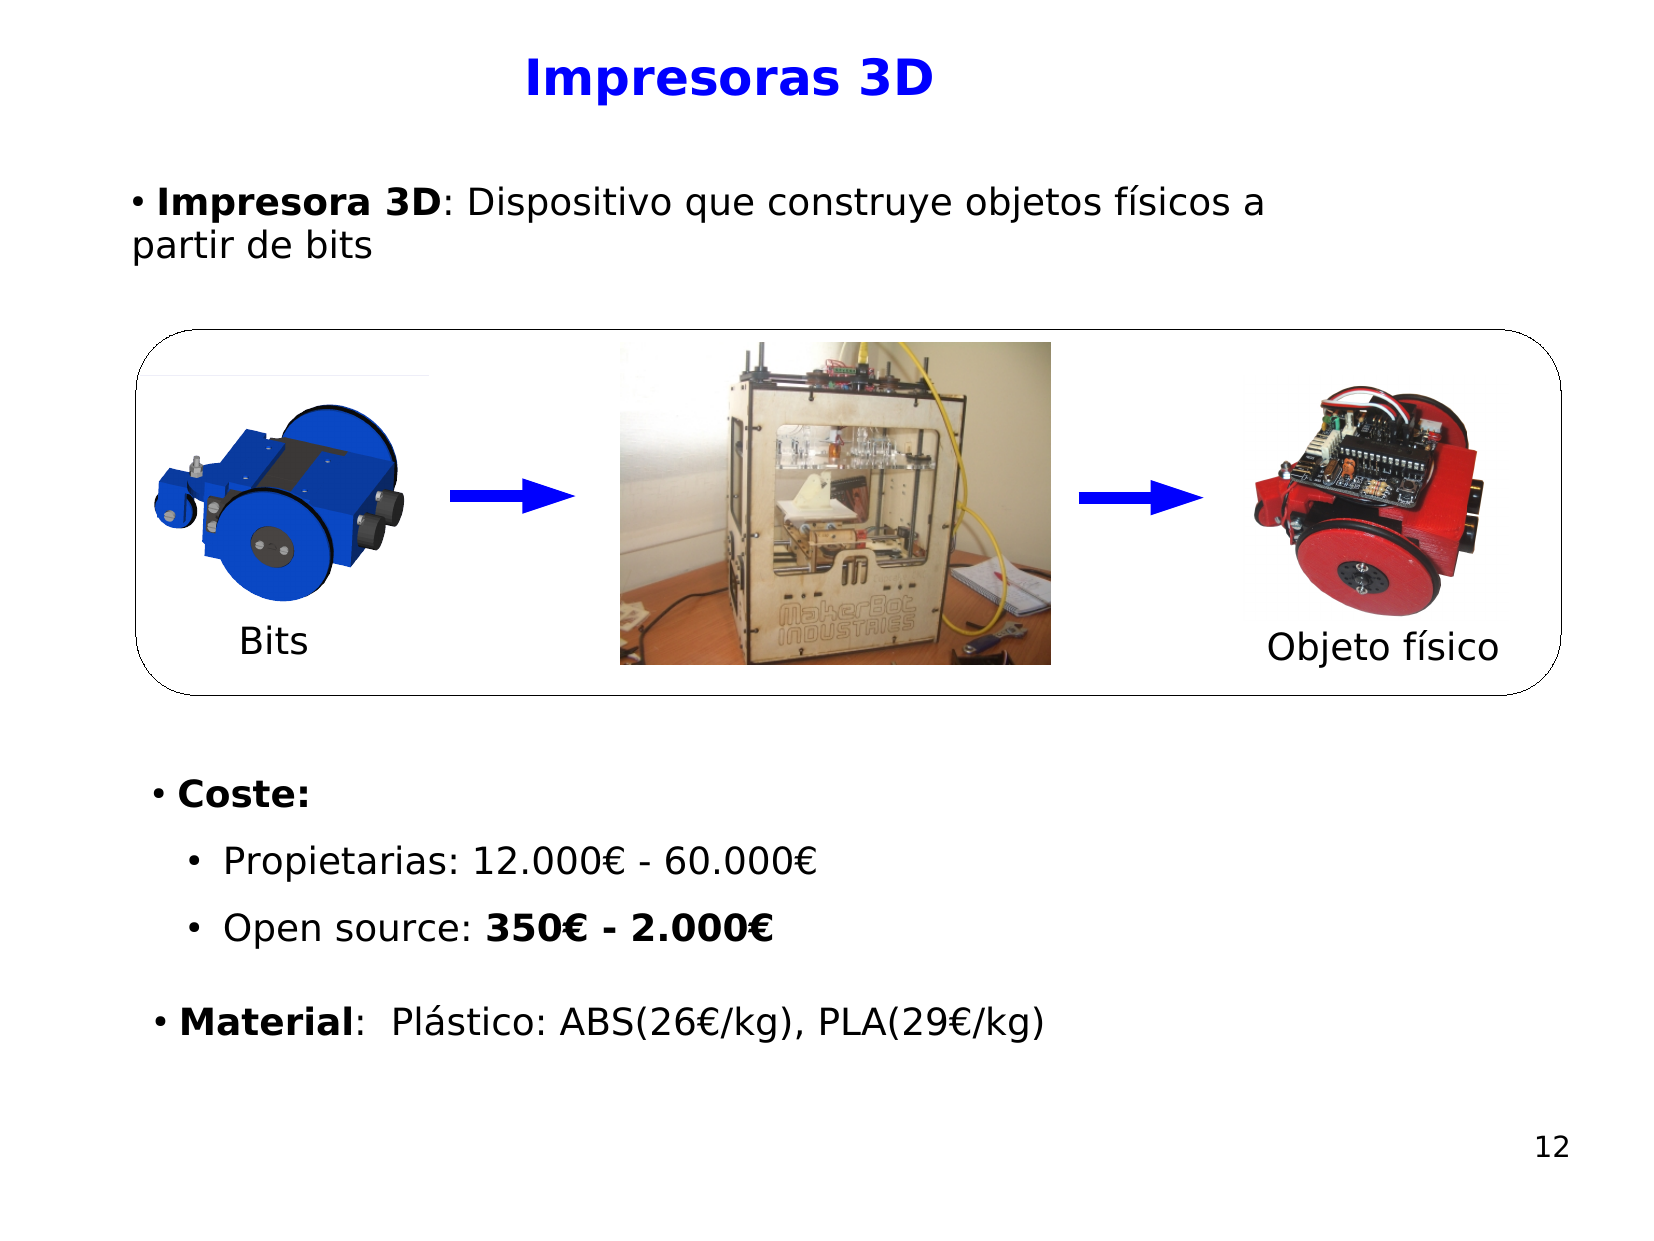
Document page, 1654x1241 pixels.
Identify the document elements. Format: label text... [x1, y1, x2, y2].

picture [1243, 375, 1509, 621]
text_box Objeto físico [1251, 618, 1516, 678]
text_box Material: Plástico: ABS(26€/kg), PLA(29€/kg) [138, 993, 1407, 1052]
picture [620, 342, 1051, 665]
text_box Impresora 3D: Dispositivo que construye objetos físicos a partir de bits [116, 173, 1384, 276]
text_box Impresoras 3D [509, 41, 1112, 115]
picture [140, 375, 429, 618]
text_box Coste: Propietarias: 12.000€ - 60.000€ Open source: 350€ - 2.000€ [137, 765, 1207, 958]
text_box Bits [223, 612, 324, 671]
